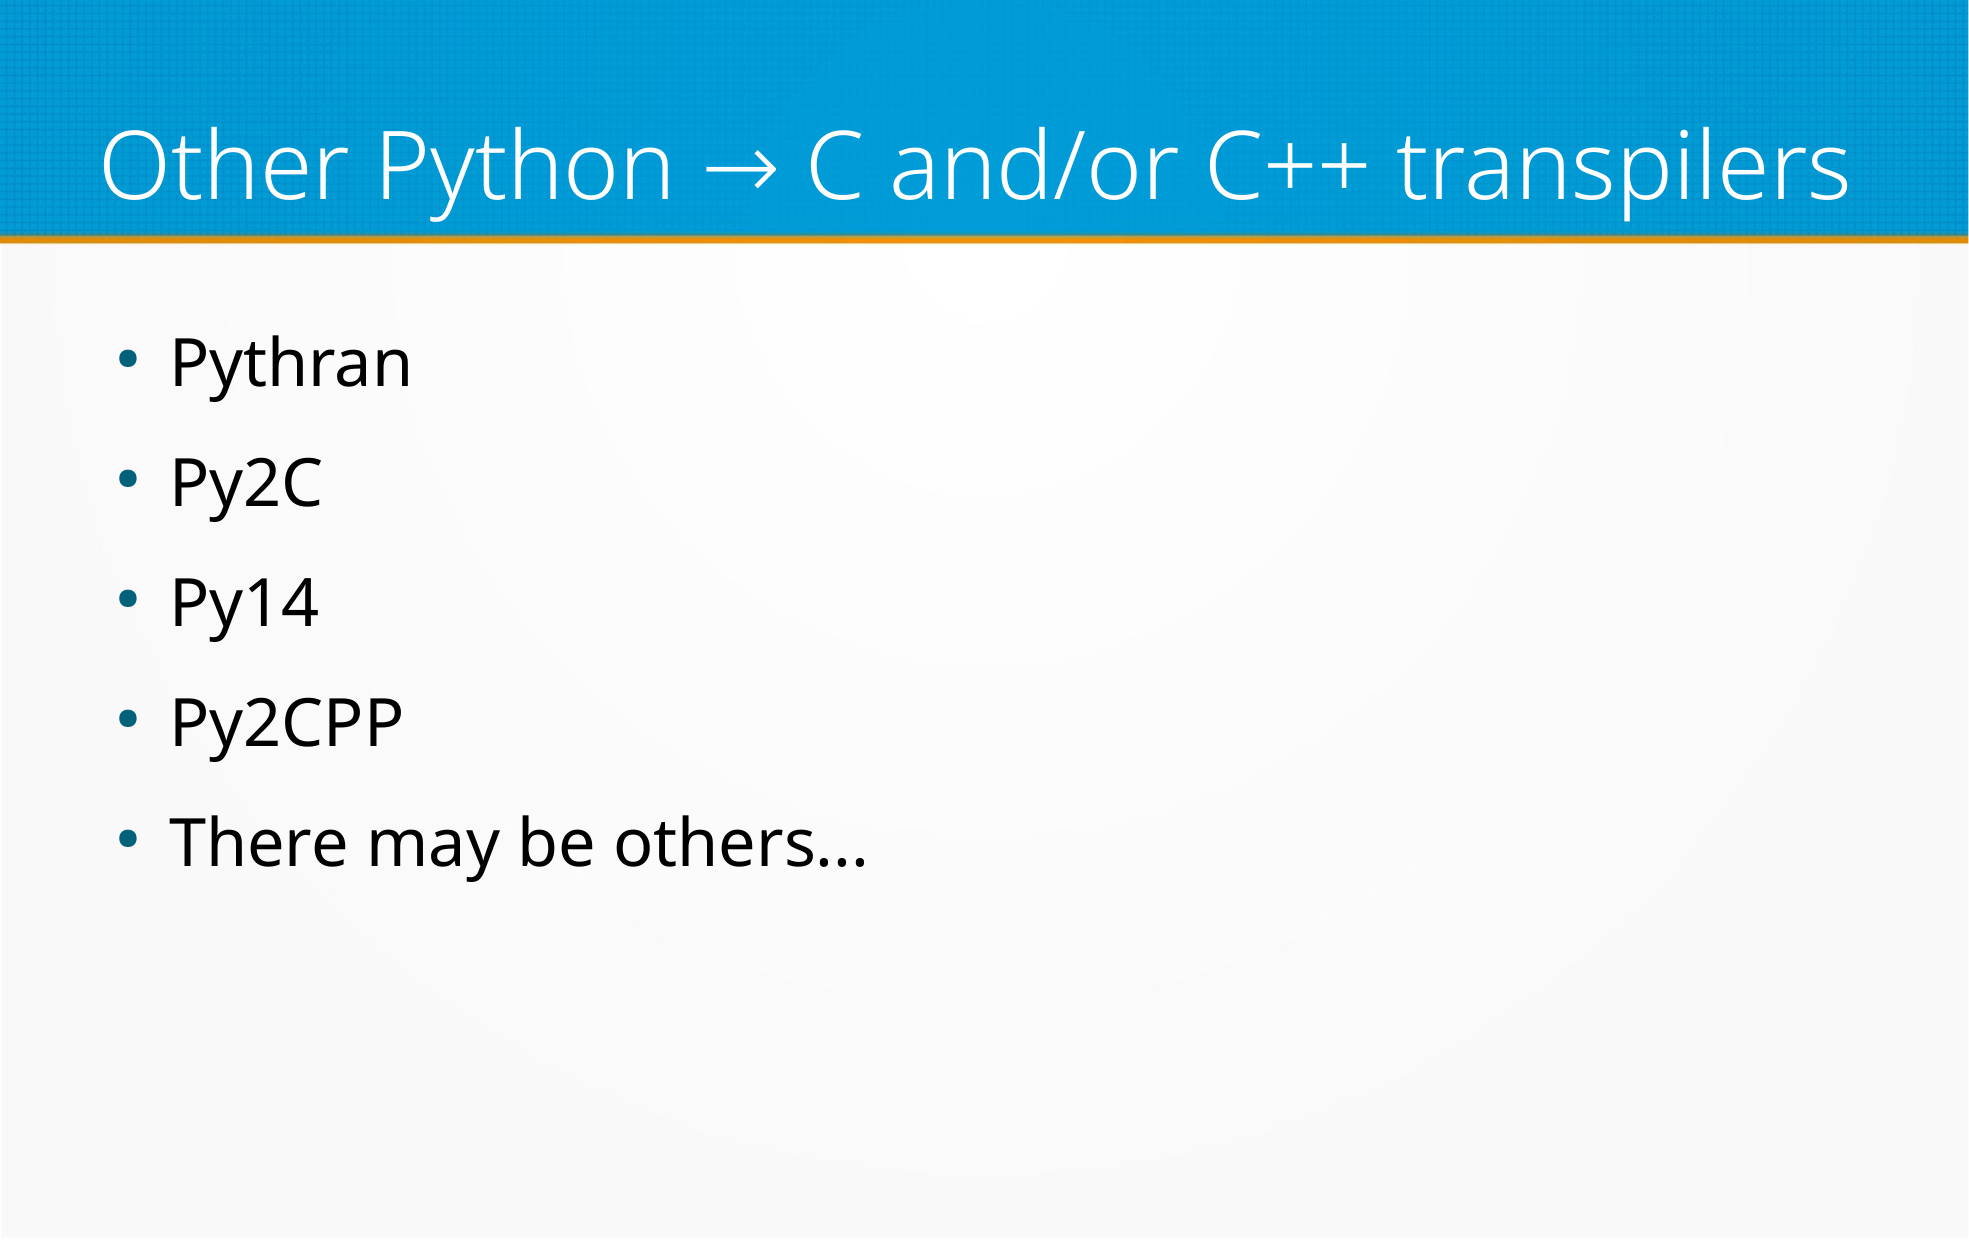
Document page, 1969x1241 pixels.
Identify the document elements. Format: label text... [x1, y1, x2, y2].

title Other Python → C and/or C++ transpilers [98, 19, 1870, 227]
picture [0, 233, 1969, 1241]
list Pythran Py2C Py14 Py2CPP There may be others... [98, 315, 1861, 1081]
